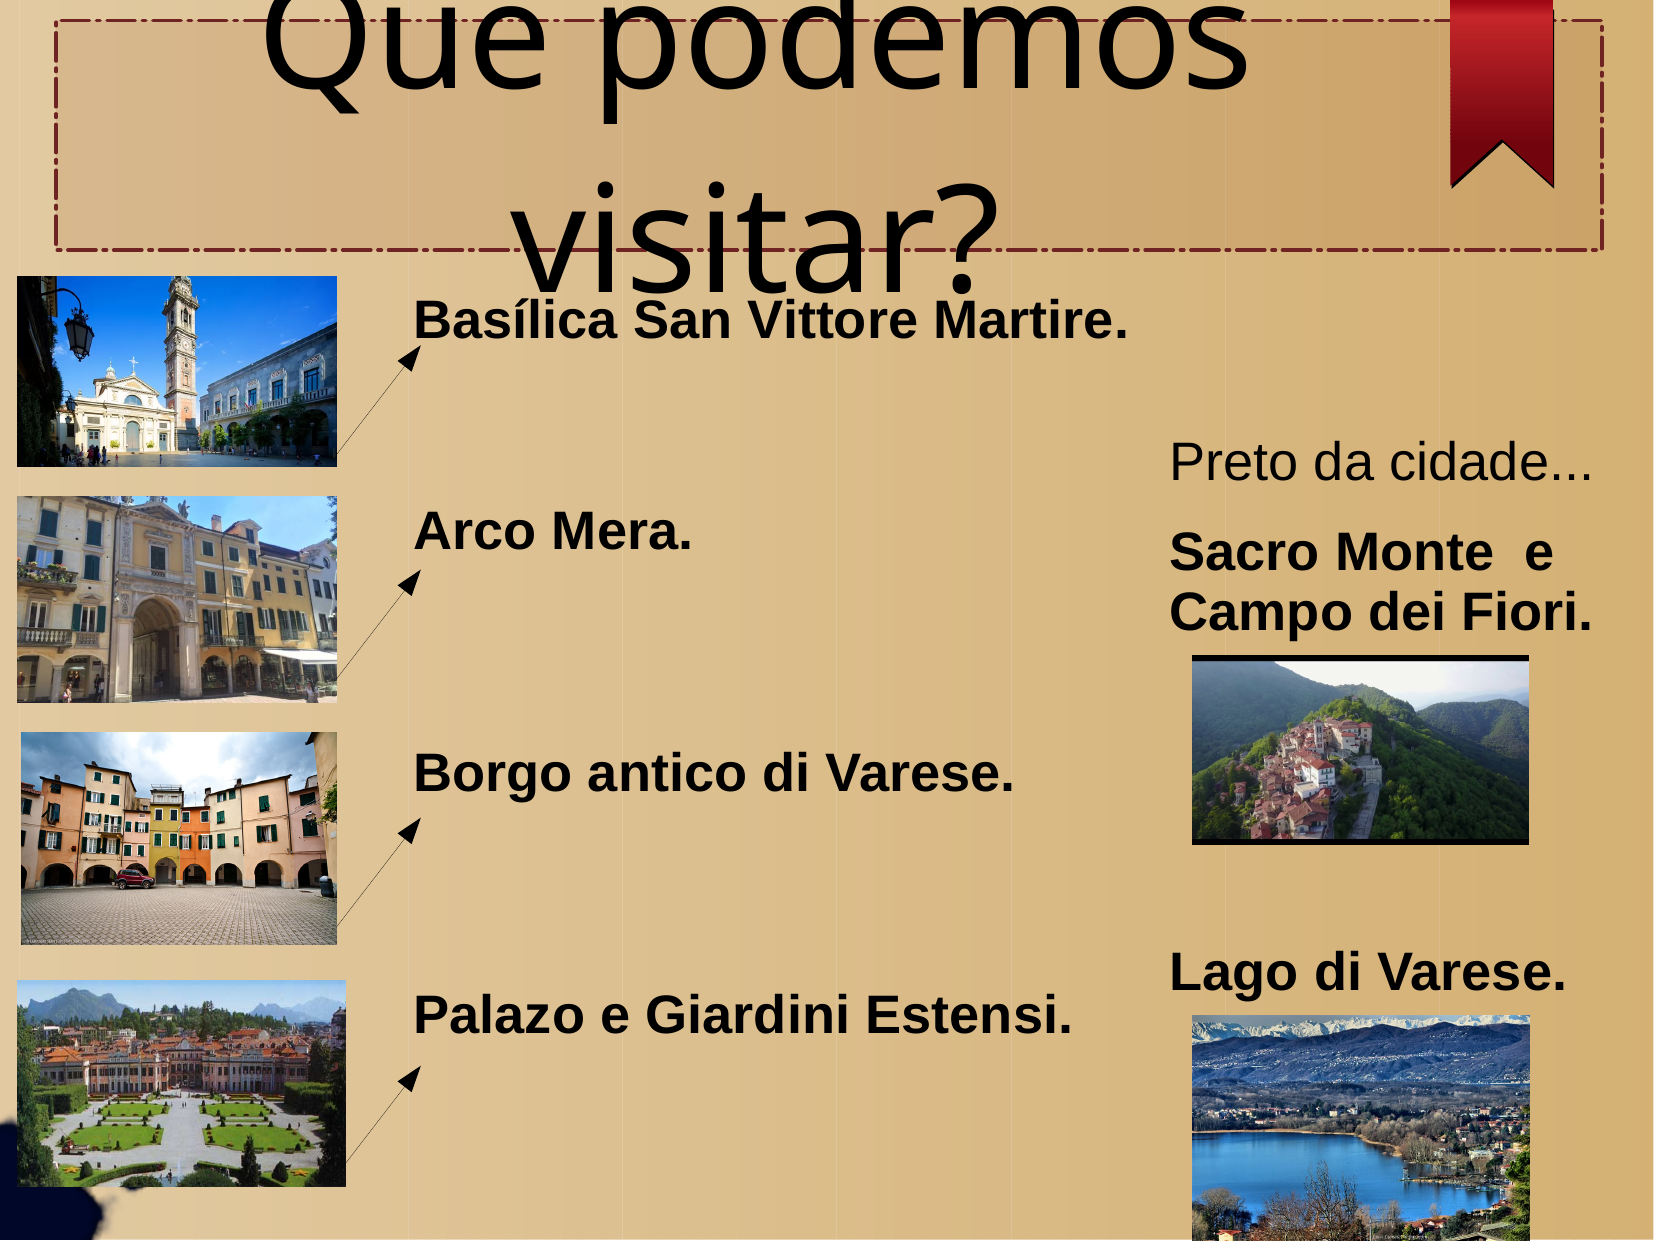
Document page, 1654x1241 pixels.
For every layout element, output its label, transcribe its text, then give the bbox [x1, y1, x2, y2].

picture [17, 496, 337, 703]
picture [21, 732, 337, 945]
picture [1192, 655, 1529, 845]
title Que podemos visitar? [70, 29, 1441, 237]
picture [1192, 1015, 1530, 1241]
list Basílica San Vittore Martire. Arco Mera. Borgo antico di Varese. Palazo e Giardini Estensi. [342, 289, 1229, 1022]
picture [17, 276, 337, 467]
picture [17, 980, 346, 1188]
list Preto da cidade... Sacro Monte e Campo dei Fiori. Lago di Varese. [1098, 431, 1654, 951]
